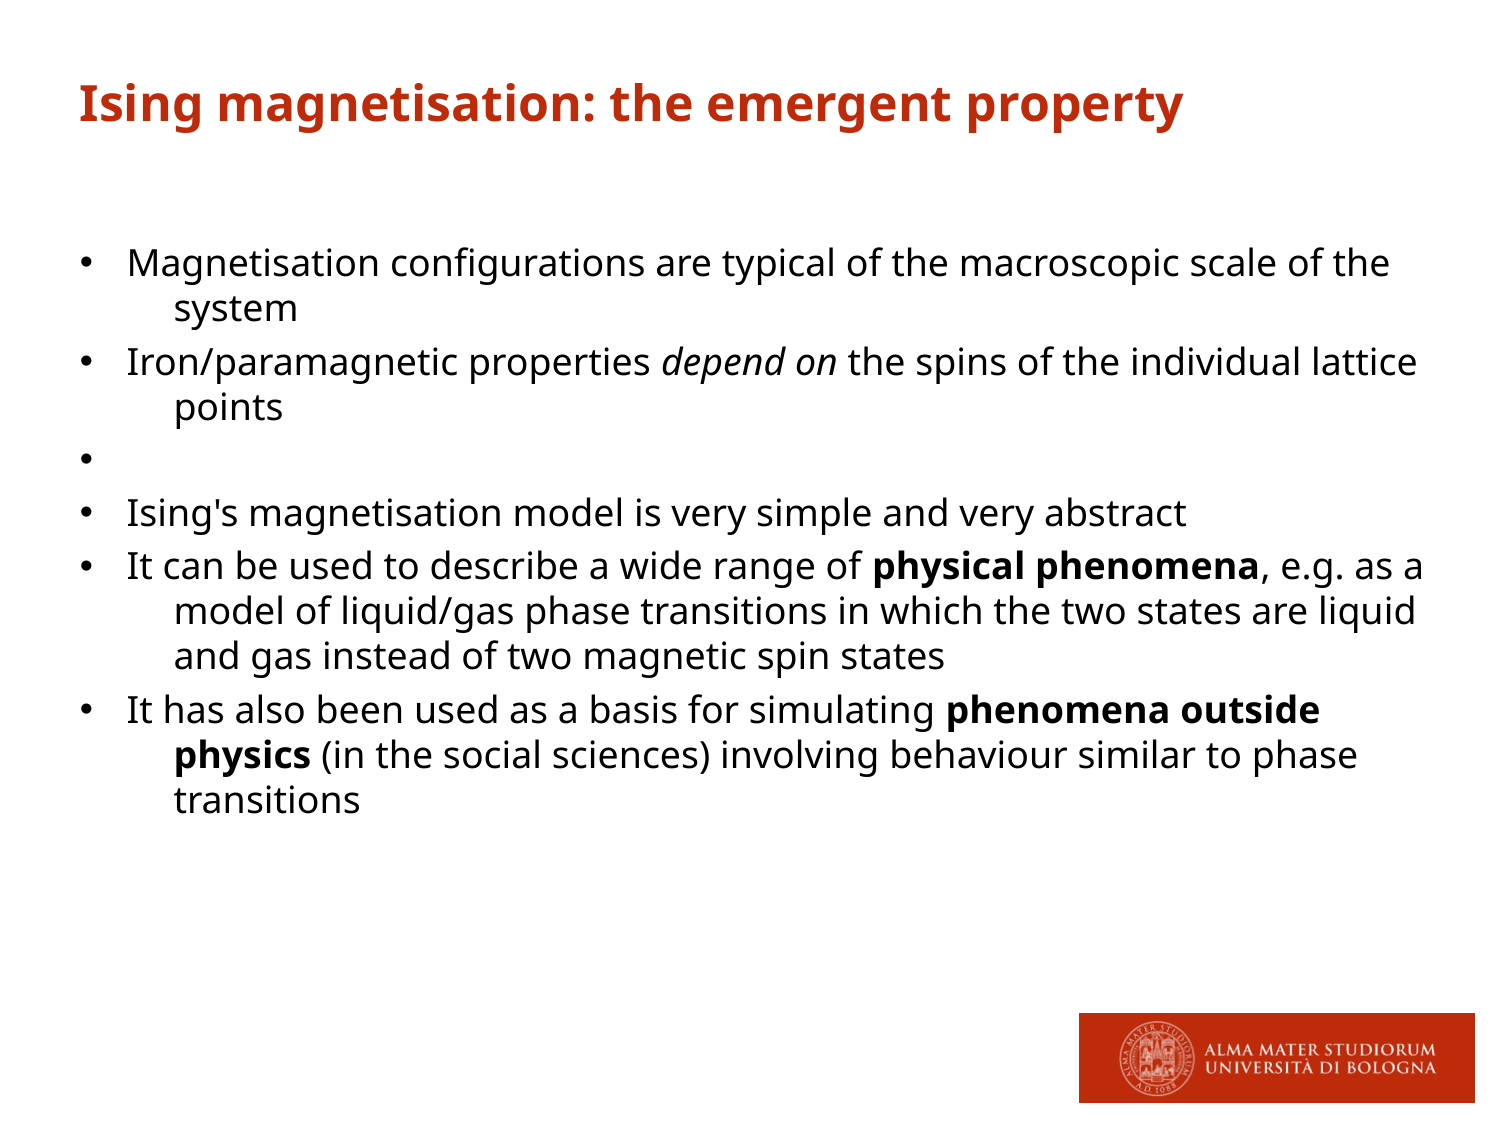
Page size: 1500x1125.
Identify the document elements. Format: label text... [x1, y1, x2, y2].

list Ising magnetisation: the emergent property [64, 78, 1447, 185]
list Magnetisation configurations are typical of the macroscopic scale of the system Iron/paramagnetic properties depend on the spins of the individual lattice points Ising's magnetisation model is very simple and very abstract It can be used to describe a wide range of physical phenomena, e.g. as a model of liquid/gas phase transitions in which the two states are liquid and gas instead of two magnetic spin states It has also been used as a basis for simulating phenomena outside physics (in the social sciences) involving behaviour similar to phase transitions [64, 231, 1447, 1106]
